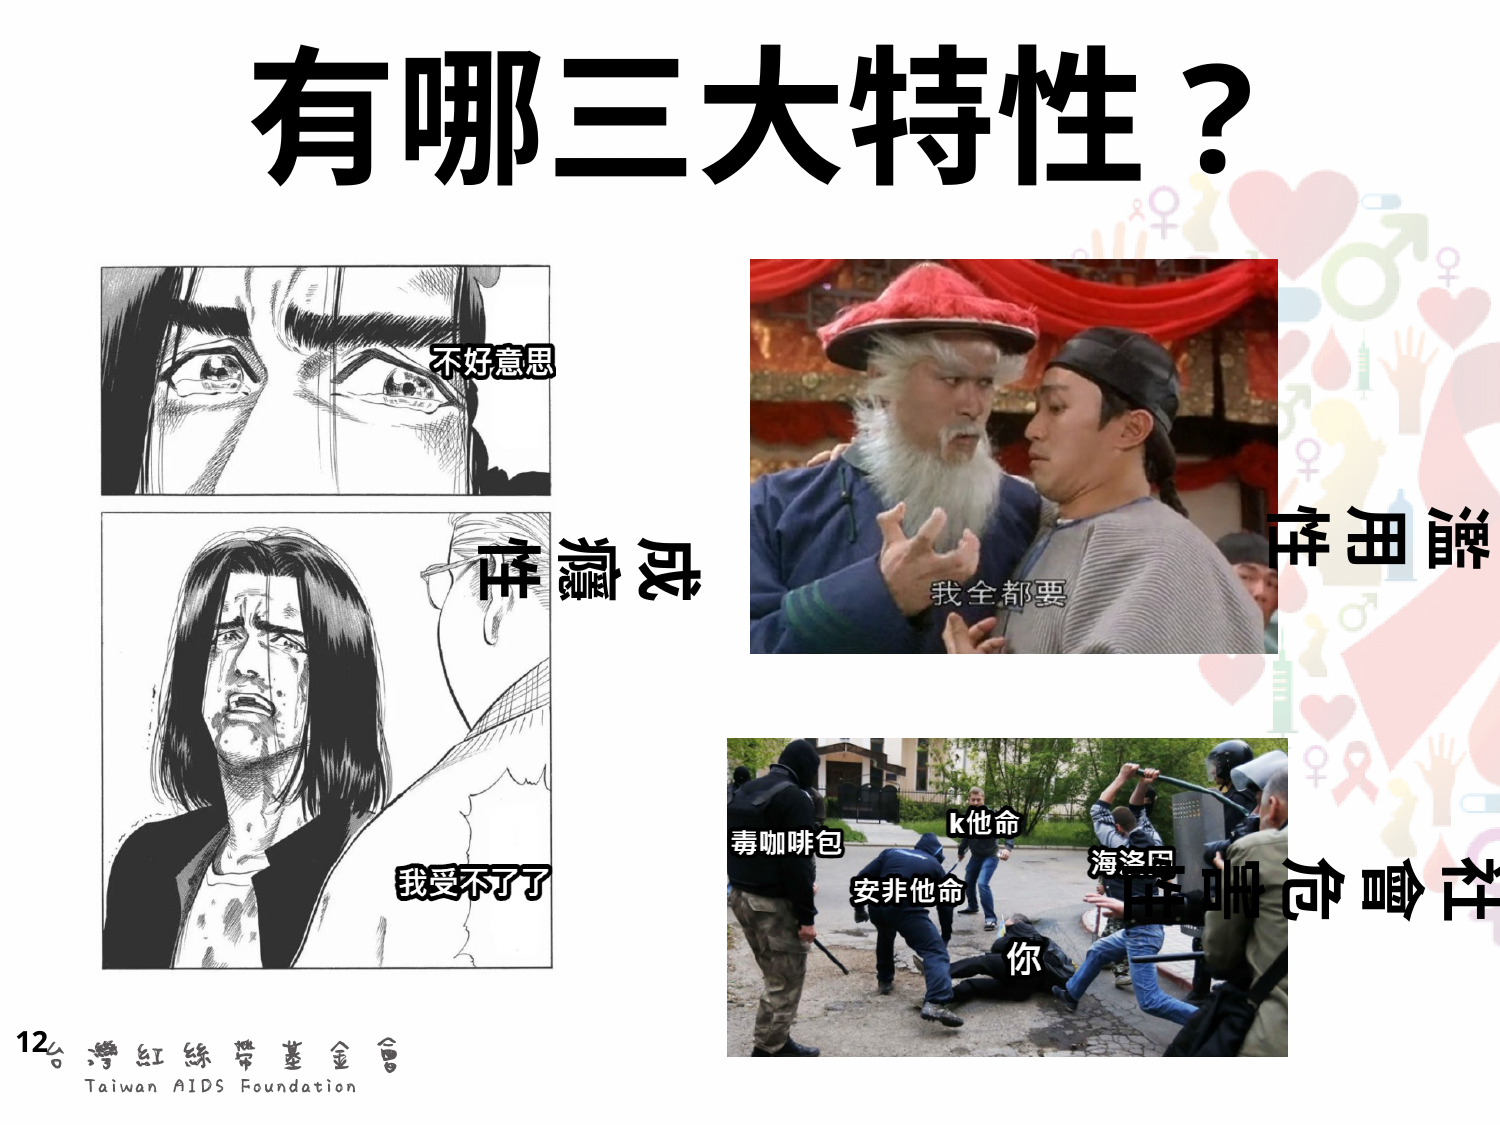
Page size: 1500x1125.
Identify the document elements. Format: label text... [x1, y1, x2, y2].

slide_number <編號> [0, 1013, 338, 1074]
text_box 成癮性 [543, 458, 655, 697]
text_box 成癮性 [647, 585, 655, 594]
text_box 社會危害性 [1280, 711, 1392, 1085]
picture [0, 0, 1500, 1125]
title 有哪三大特性? [76, 29, 1424, 213]
text_box 濫用性 [1264, 359, 1376, 733]
